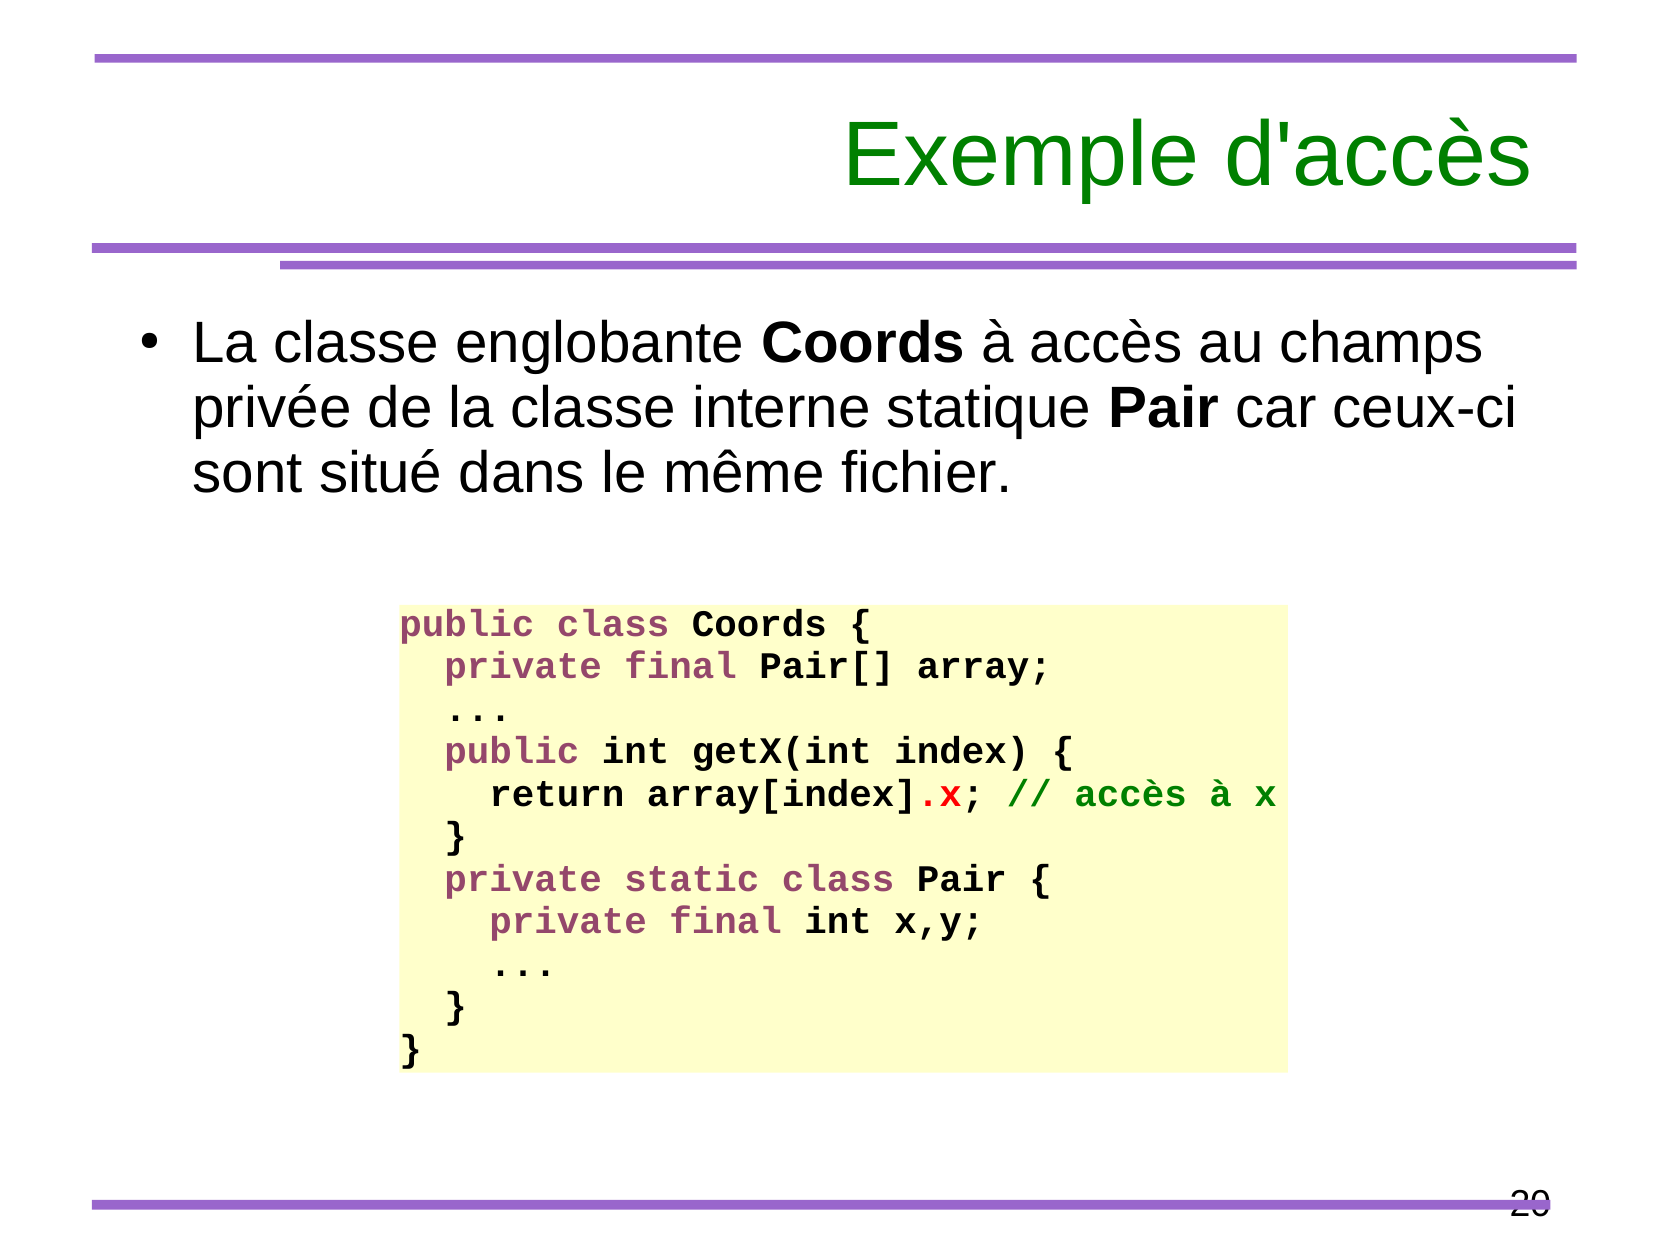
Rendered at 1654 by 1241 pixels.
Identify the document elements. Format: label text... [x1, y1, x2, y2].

list La classe englobante Coords à accès au champs privée de la classe interne statique Pair car ceux-ci sont situé dans le même fichier. [121, 309, 1565, 640]
title Exemple d'accès [121, 49, 1534, 257]
text_box public class Coords { private final Pair[] array; ... public int getX(int index) { return array[index].x; // accès à x } private static class Pair { private final int x,y; ... } } [399, 604, 1288, 1073]
